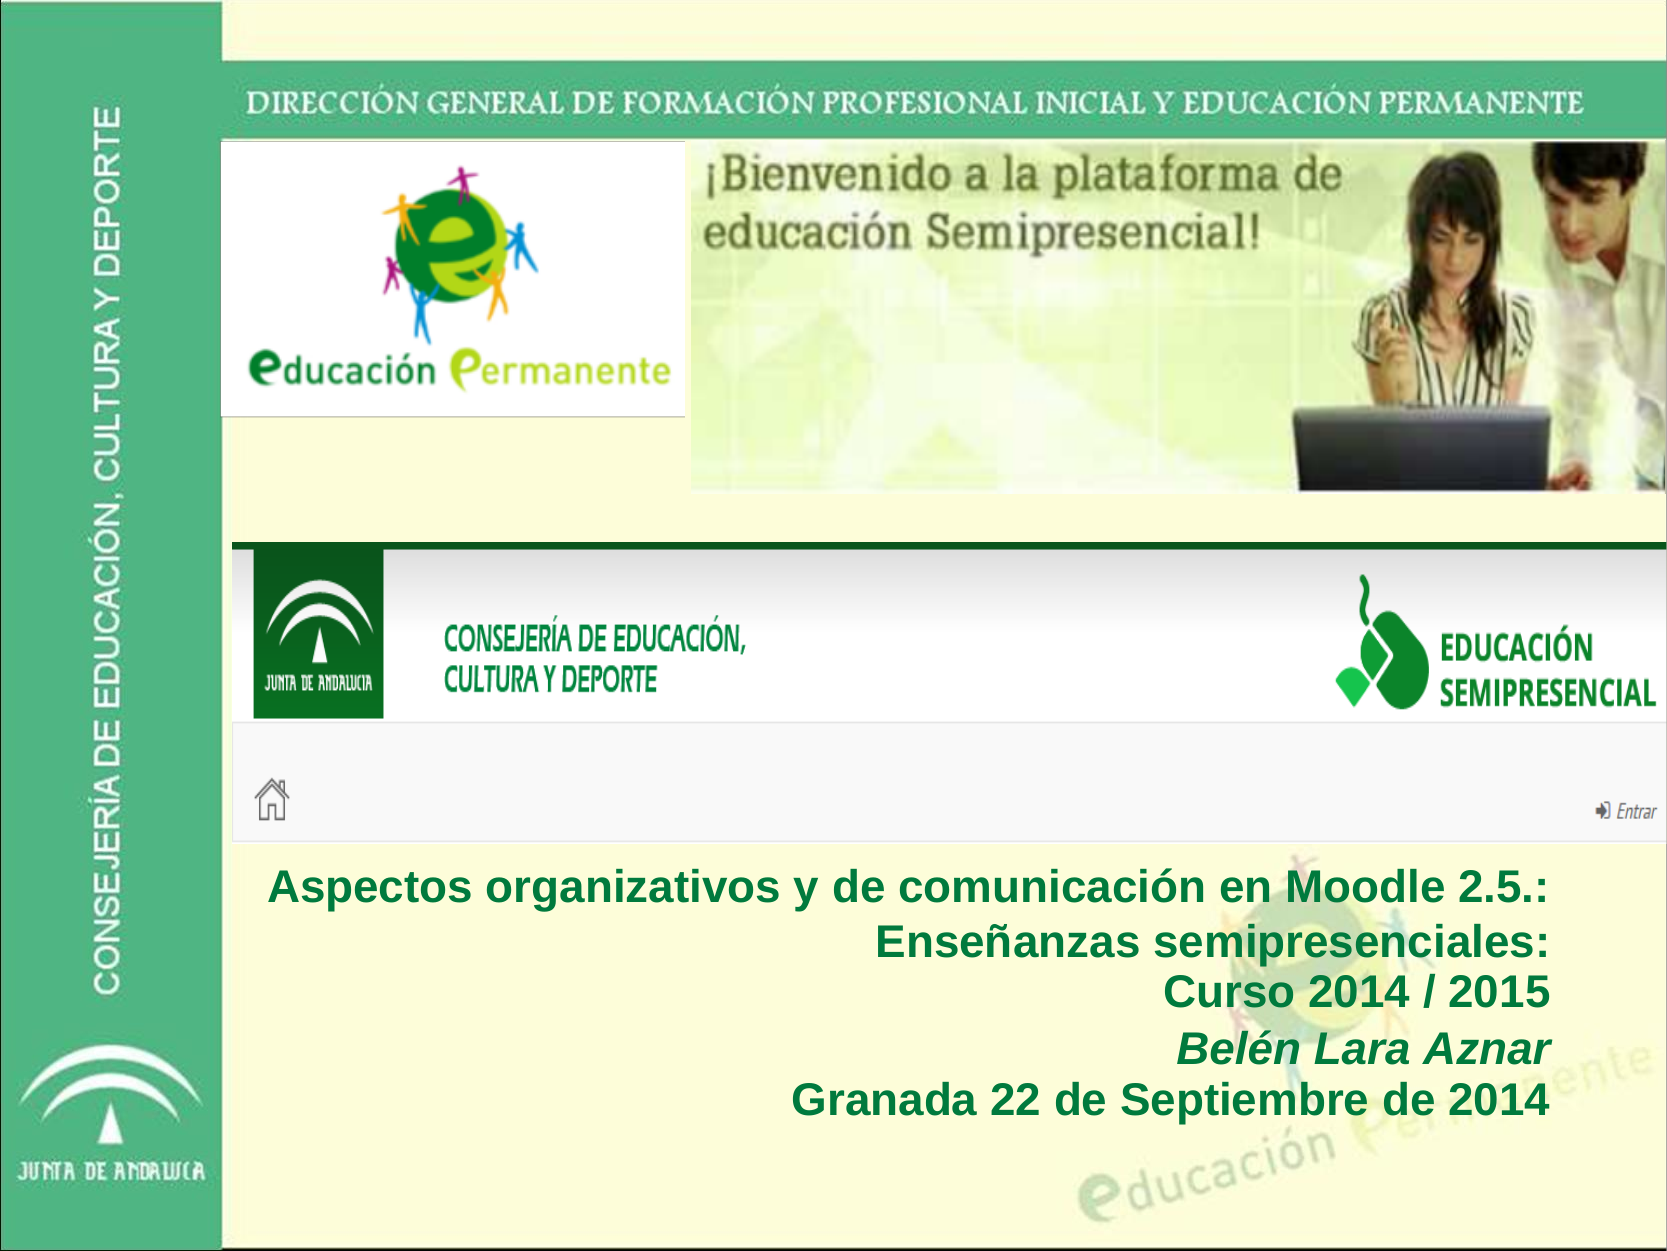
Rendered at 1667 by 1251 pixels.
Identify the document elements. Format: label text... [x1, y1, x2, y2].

text_box Aspectos organizativos y de comunicación en Moodle 2.5.: Enseñanzas semipresenciales: Curso 2014 / 2015 Belén Lara Aznar Granada 22 de Septiembre de 2014 [230, 856, 1551, 1188]
picture [0, 0, 1667, 1251]
